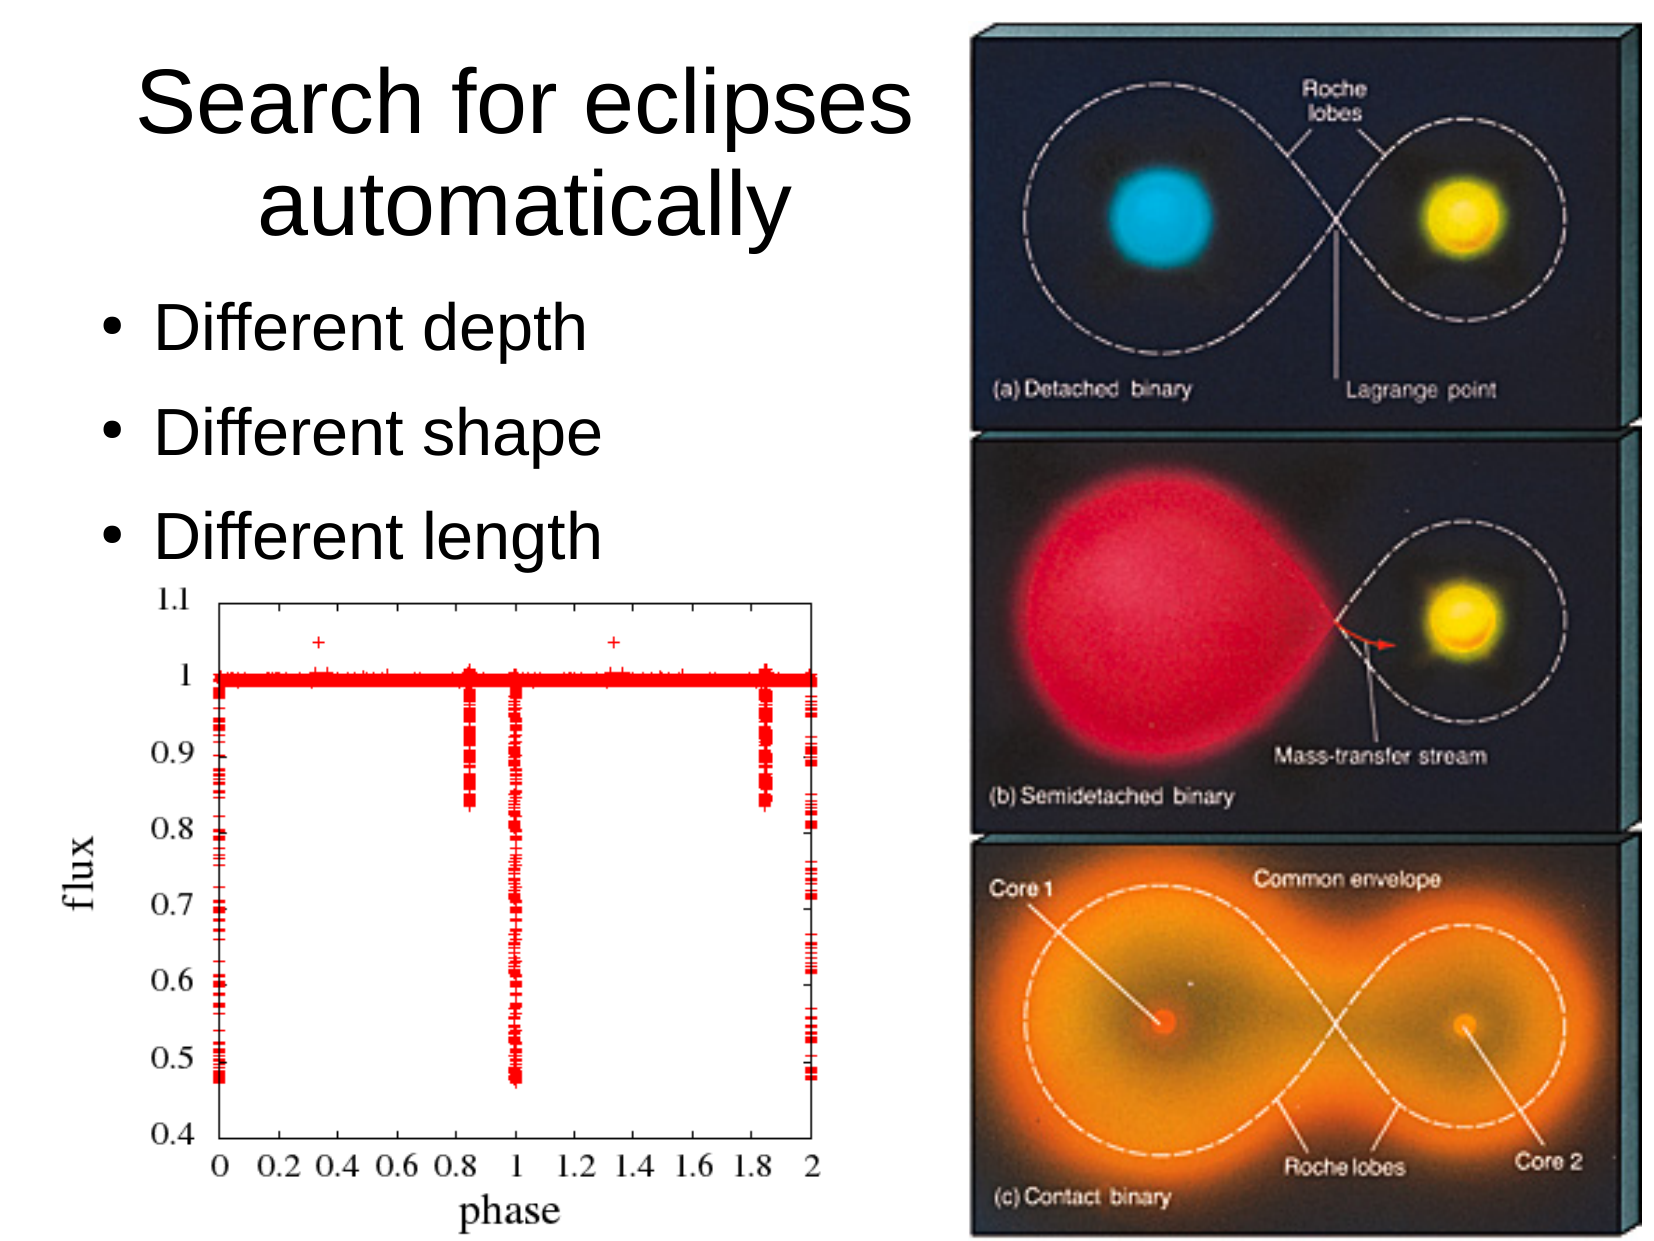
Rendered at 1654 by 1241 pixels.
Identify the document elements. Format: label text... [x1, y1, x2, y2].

title Search for eclipses automatically [82, 49, 968, 257]
list Different depth Different shape Different length [82, 290, 968, 1010]
picture [11, 566, 869, 1241]
picture [968, 21, 1642, 1241]
